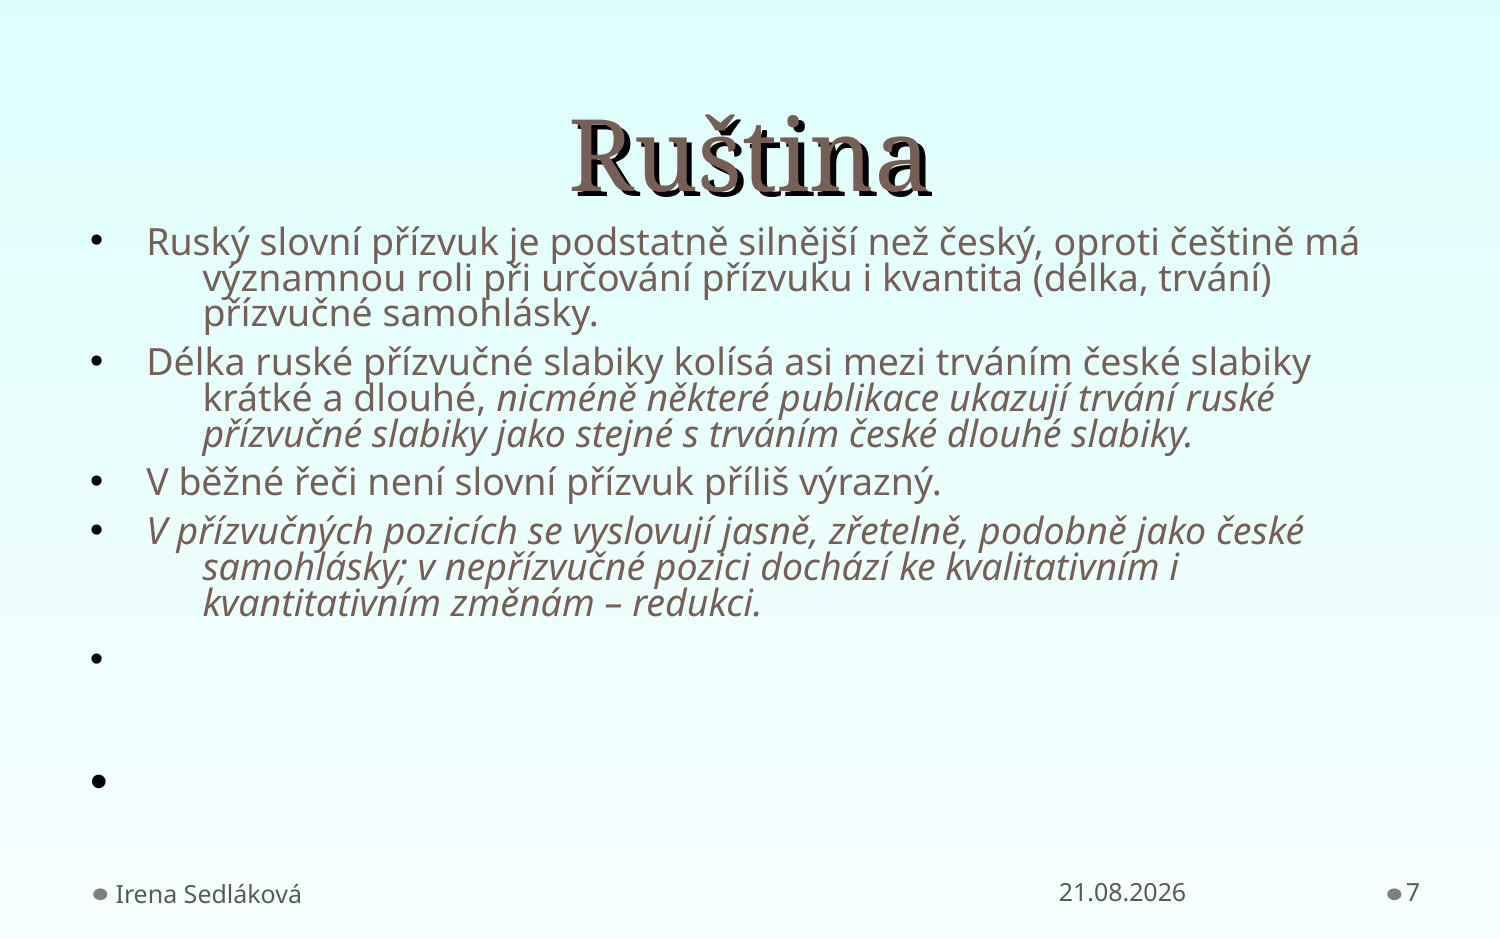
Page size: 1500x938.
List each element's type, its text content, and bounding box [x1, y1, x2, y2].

title Ruština [75, 0, 1426, 218]
text_box 15.11.2018 [1043, 868, 1387, 919]
text_box Irena Sedláková [108, 868, 576, 919]
text_box [1401, 868, 1494, 919]
list Ruský slovní přízvuk je podstatně silnější než český, oproti češtině má významnou roli při určování přízvuku i kvantita (délka, trvání) přízvučné samohlásky. Délka ruské přízvučné slabiky kolísá asi mezi trváním české slabiky krátké a dlouhé, nicméně některé publikace ukazují trvání ruské přízvučné slabiky jako stejné s trváním české dlouhé slabiky. V běžné řeči není slovní přízvuk příliš výrazný. V přízvučných pozicích se vyslovují jasně, zřetelně, podobně jako české samohlásky; v nepřízvučné pozici dochází ke kvalitativním i kvantitativním změnám – redukci. [75, 218, 1426, 838]
